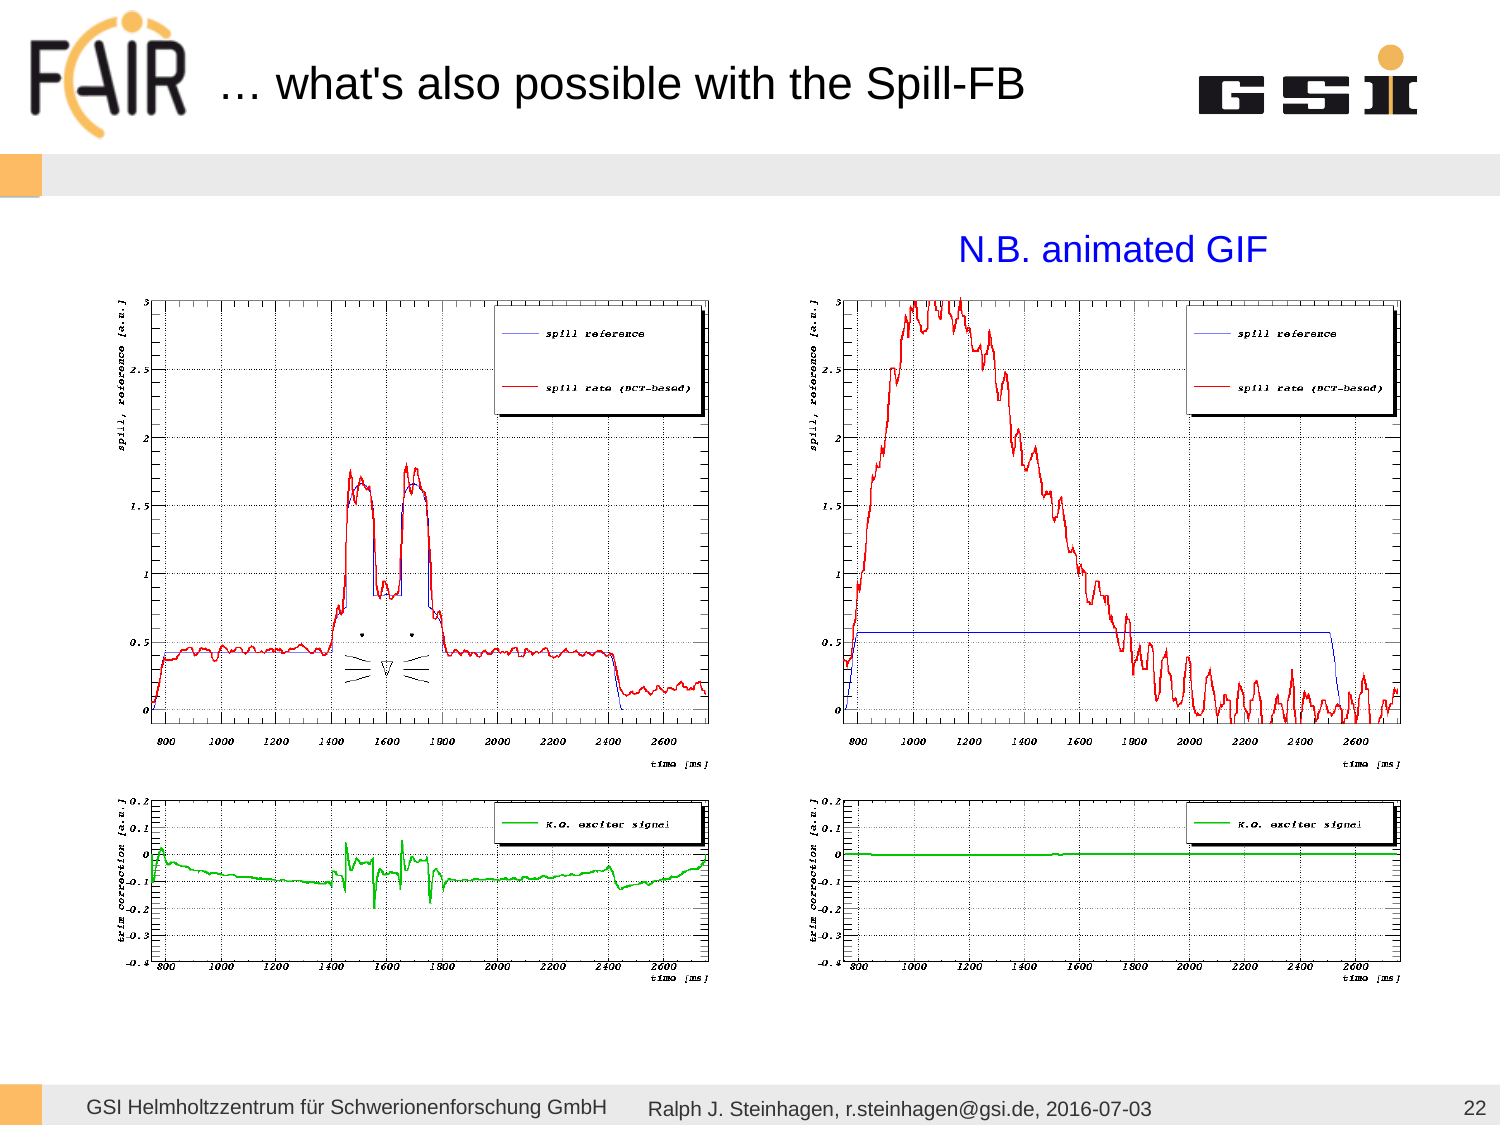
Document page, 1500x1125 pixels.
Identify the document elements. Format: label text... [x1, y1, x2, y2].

picture [1197, 42, 1419, 117]
picture [74, 277, 734, 1000]
picture [30, 9, 187, 141]
picture [766, 277, 1426, 1000]
title … what's also possible with the Spill-FB [217, 20, 1109, 147]
text_box N.B. animated GIF [943, 220, 1284, 278]
